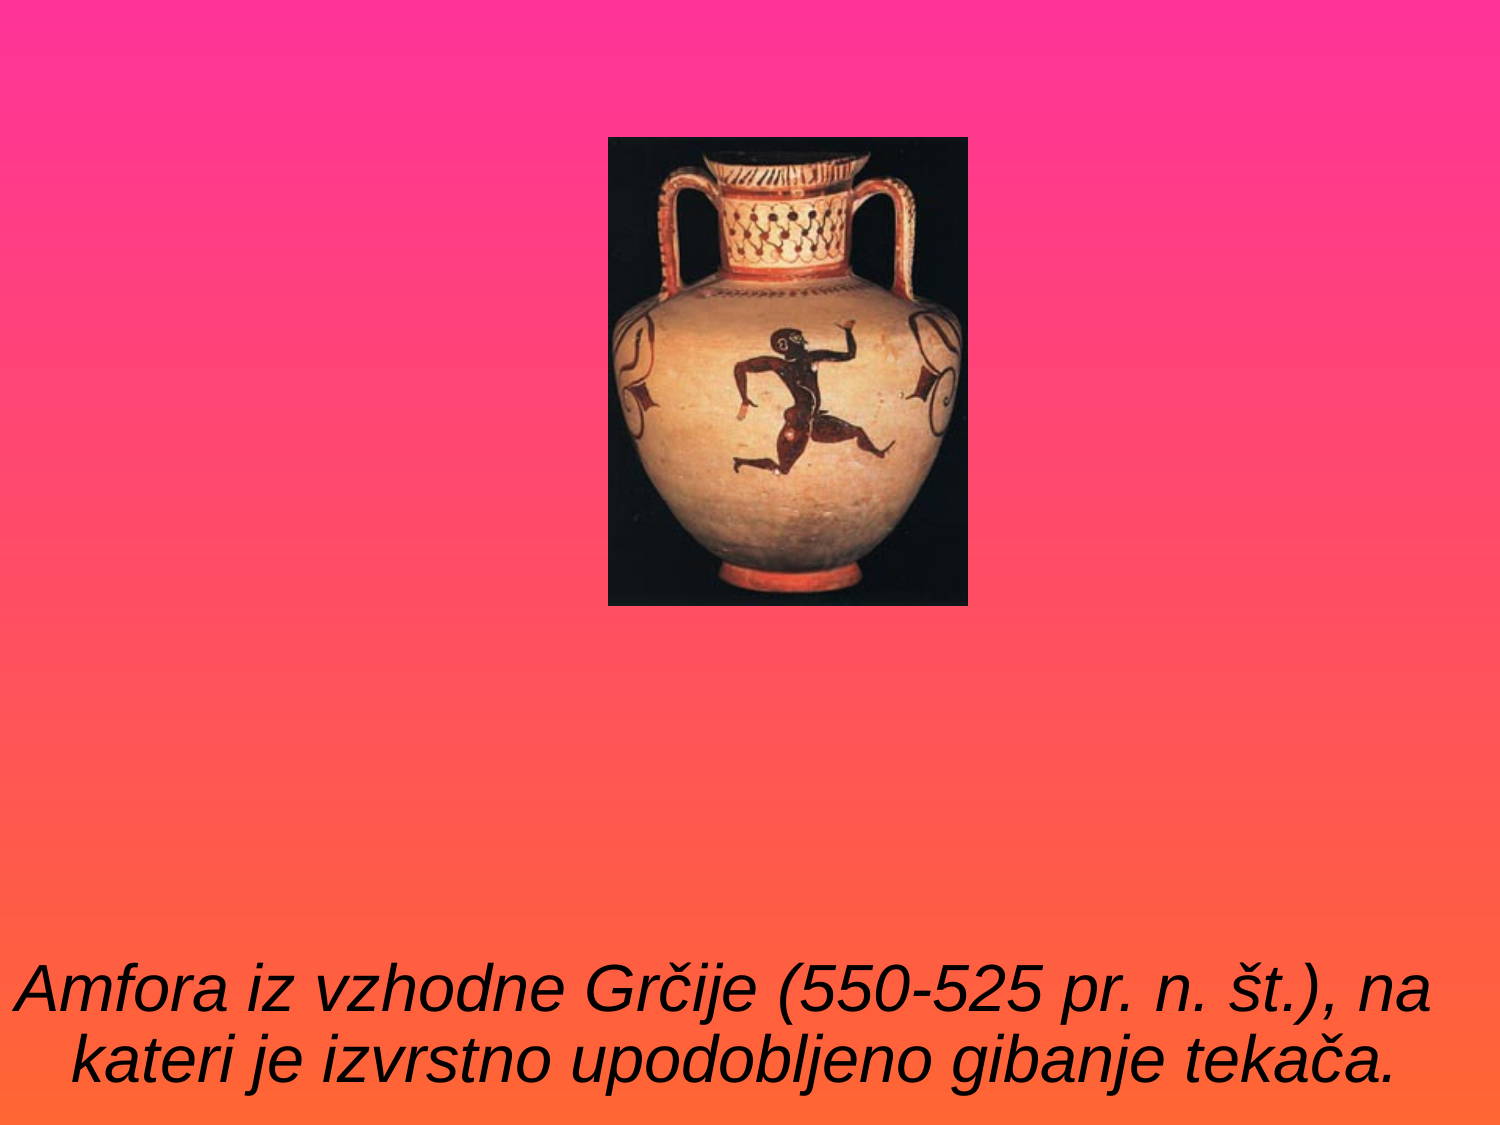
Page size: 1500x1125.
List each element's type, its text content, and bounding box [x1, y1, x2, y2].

picture [608, 137, 968, 606]
list Amfora iz vzhodne Grčije (550-525 pr. n. št.), na kateri je izvrstno upodobljeno gibanje tekača. [0, 0, 1500, 1125]
